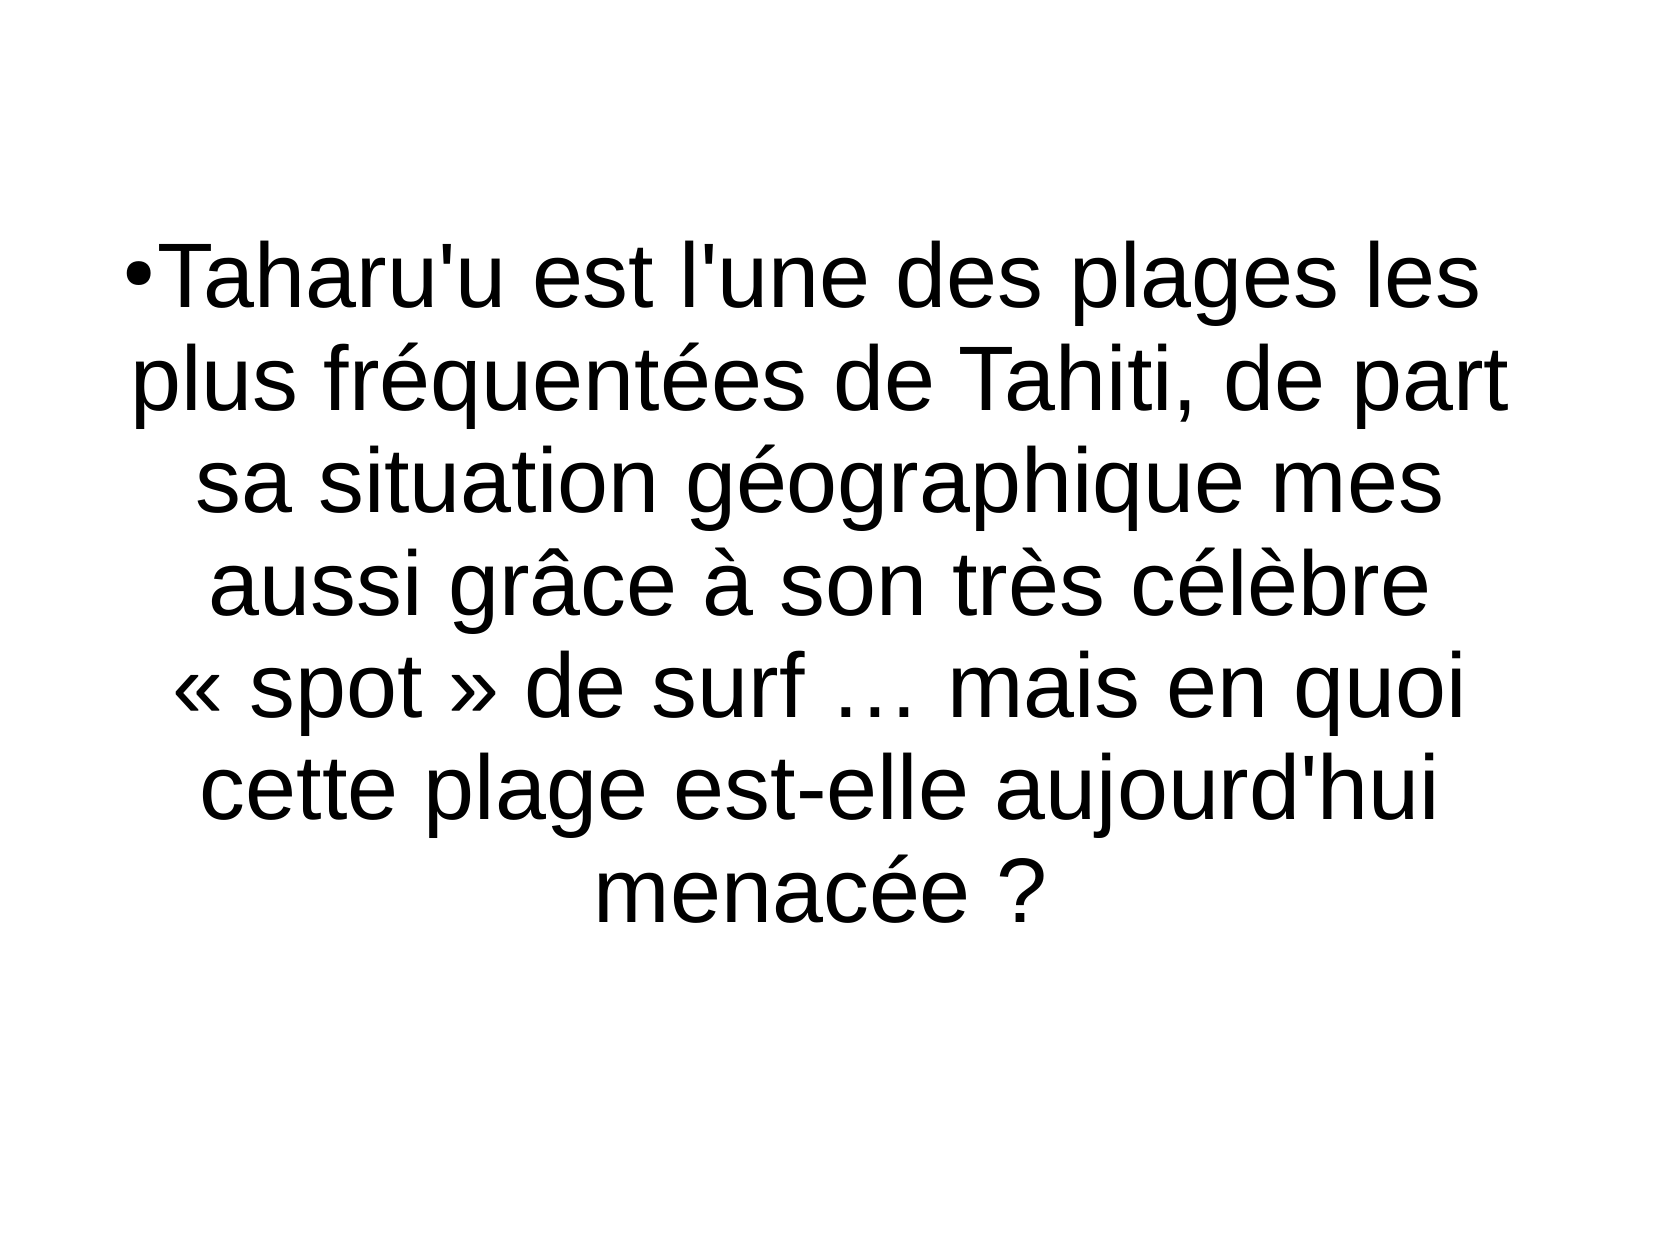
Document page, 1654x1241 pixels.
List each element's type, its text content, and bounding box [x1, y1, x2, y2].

title Taharu'u est l'une des plages les plus fréquentées de Tahiti, de part sa situation géographique mes aussi grâce à son très célèbre « spot » de surf … mais en quoi cette plage est-elle aujourd'hui menacée ? [59, 224, 1548, 943]
